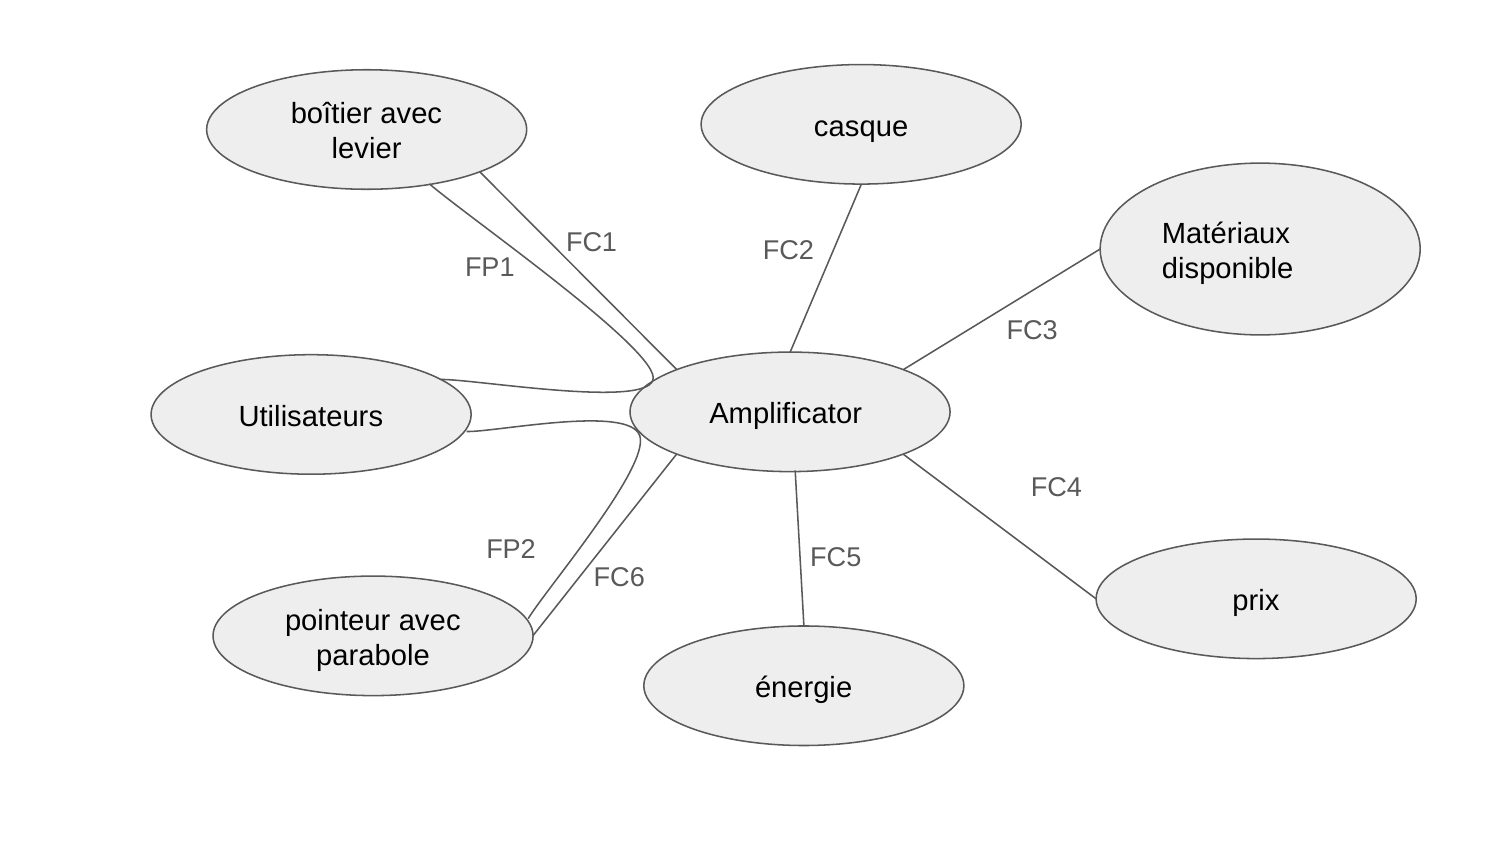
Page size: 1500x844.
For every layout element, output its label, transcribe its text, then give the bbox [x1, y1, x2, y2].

text_box FC6 [578, 544, 664, 608]
text_box FC3 [991, 297, 1076, 361]
text_box FC5 [795, 523, 897, 587]
text_box Utilisateurs [151, 354, 472, 475]
text_box FC6 [578, 544, 603, 576]
text_box énergie [643, 625, 964, 746]
text_box Matériaux disponible [1100, 163, 1421, 335]
text_box Amplificator [630, 352, 951, 472]
text_box casque [701, 64, 1022, 185]
text_box prix [1096, 539, 1417, 659]
text_box FC1 [551, 209, 653, 273]
text_box boîtier avec levier [206, 69, 527, 190]
text_box FP1 [497, 234, 552, 276]
text_box FC4 [1015, 454, 1101, 517]
text_box pointeur avec parabole [213, 576, 533, 696]
text_box FC2 [747, 217, 833, 280]
text_box FP1 [449, 234, 552, 298]
text_box FP2 [471, 516, 573, 580]
